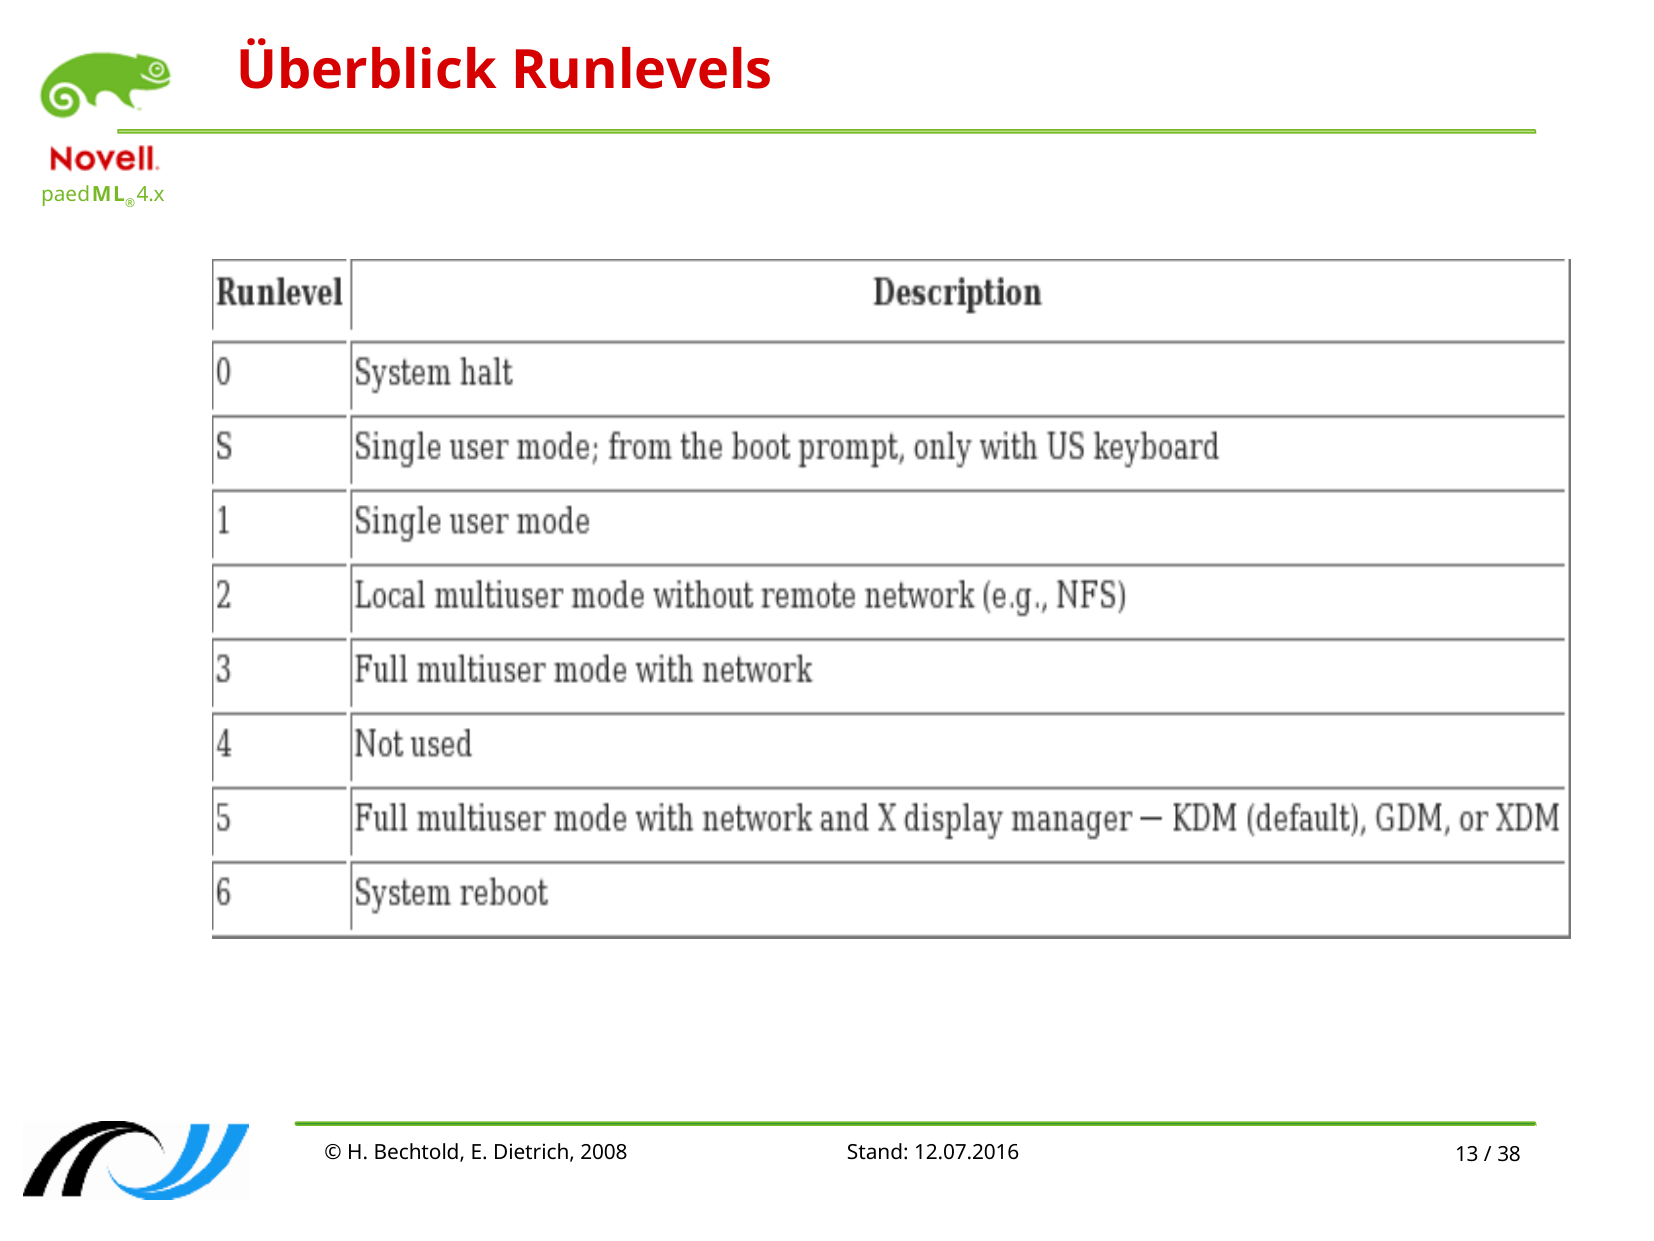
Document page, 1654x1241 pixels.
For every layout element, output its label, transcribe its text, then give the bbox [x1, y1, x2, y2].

picture [23, 1121, 249, 1200]
title Überblick Runlevels [236, 17, 1536, 119]
picture [26, 35, 184, 193]
picture [212, 259, 1571, 939]
